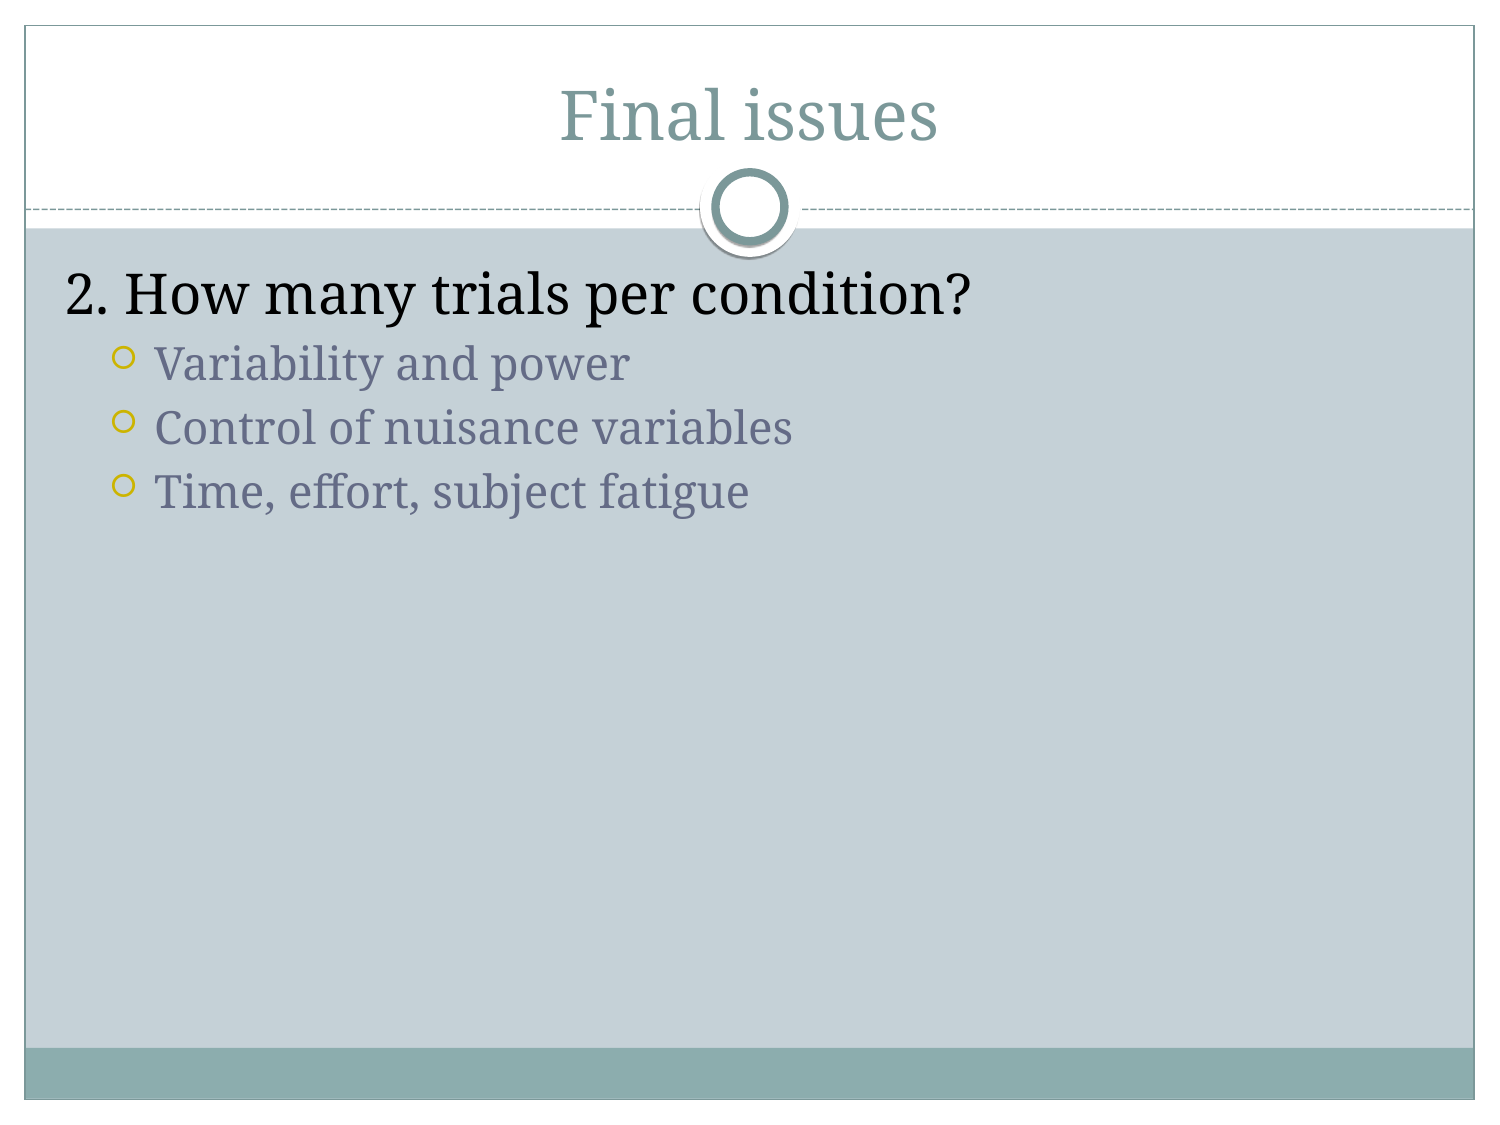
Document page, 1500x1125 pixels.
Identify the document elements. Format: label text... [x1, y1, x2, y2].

title Final issues [49, 37, 1450, 162]
list 2. How many trials per condition? Variability and power Control of nuisance variables Time, effort, subject fatigue [49, 250, 1445, 1001]
